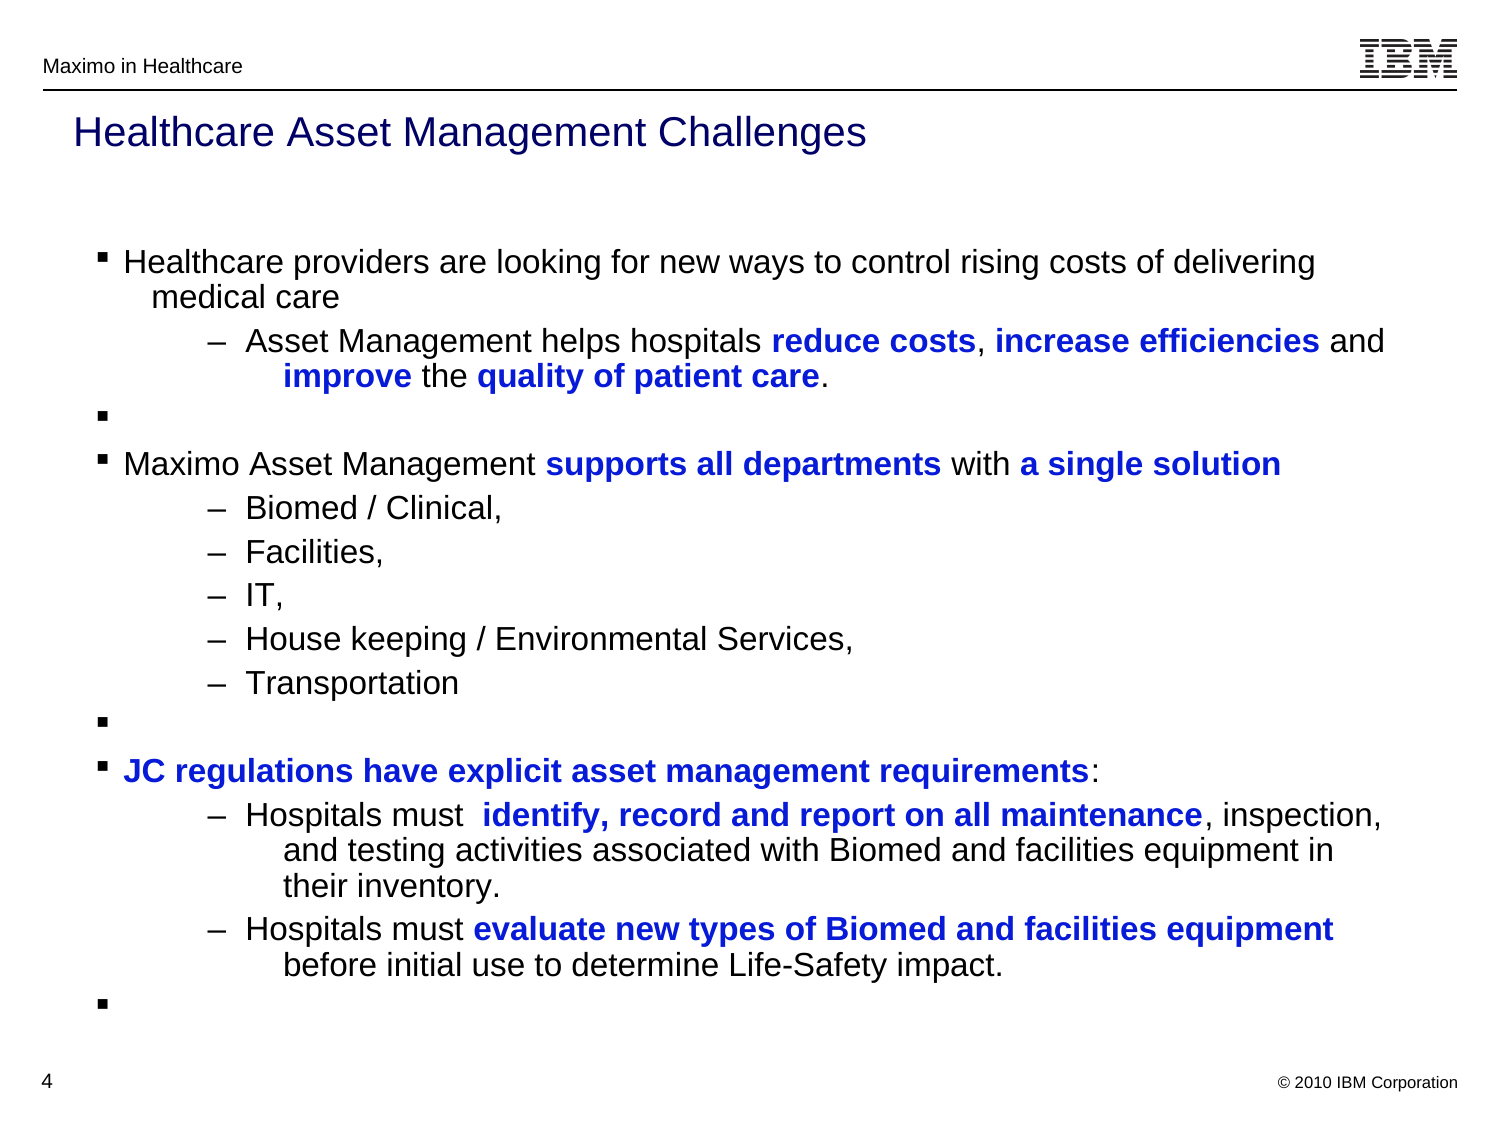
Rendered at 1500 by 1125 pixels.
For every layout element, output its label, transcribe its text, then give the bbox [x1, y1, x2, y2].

title Healthcare Asset Management Challenges [58, 103, 1411, 169]
list Healthcare providers are looking for new ways to control rising costs of delivering medical care Asset Management helps hospitals reduce costs, increase efficiencies and improve the quality of patient care. Maximo Asset Management supports all departments with a single solution Biomed / Clinical, Facilities, IT, House keeping / Environmental Services, Transportation JC regulations have explicit asset management requirements: Hospitals must identify, record and report on all maintenance, inspection, and testing activities associated with Biomed and facilities equipment in their inventory. Hospitals must evaluate new types of Biomed and facilities equipment before initial use to determine Life-Safety impact. [80, 237, 1417, 1008]
picture [1360, 39, 1457, 78]
